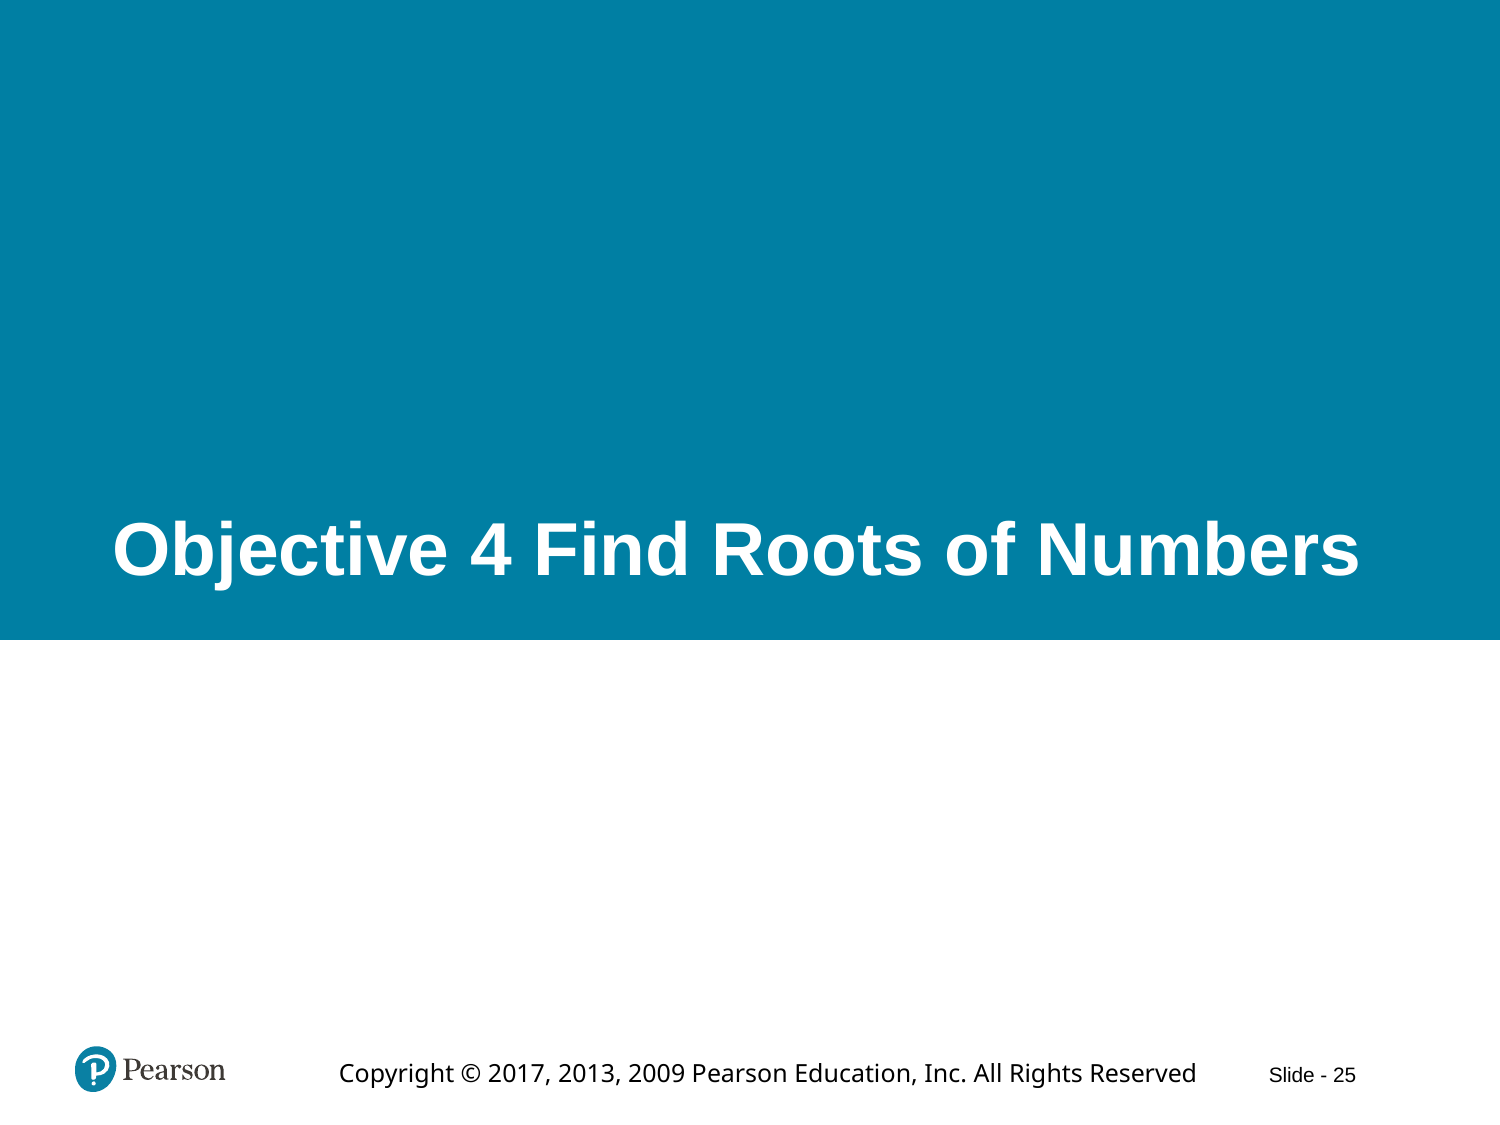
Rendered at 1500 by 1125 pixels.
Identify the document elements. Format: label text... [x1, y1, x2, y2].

title Objective 4 Find Roots of Numbers [112, 125, 1388, 591]
